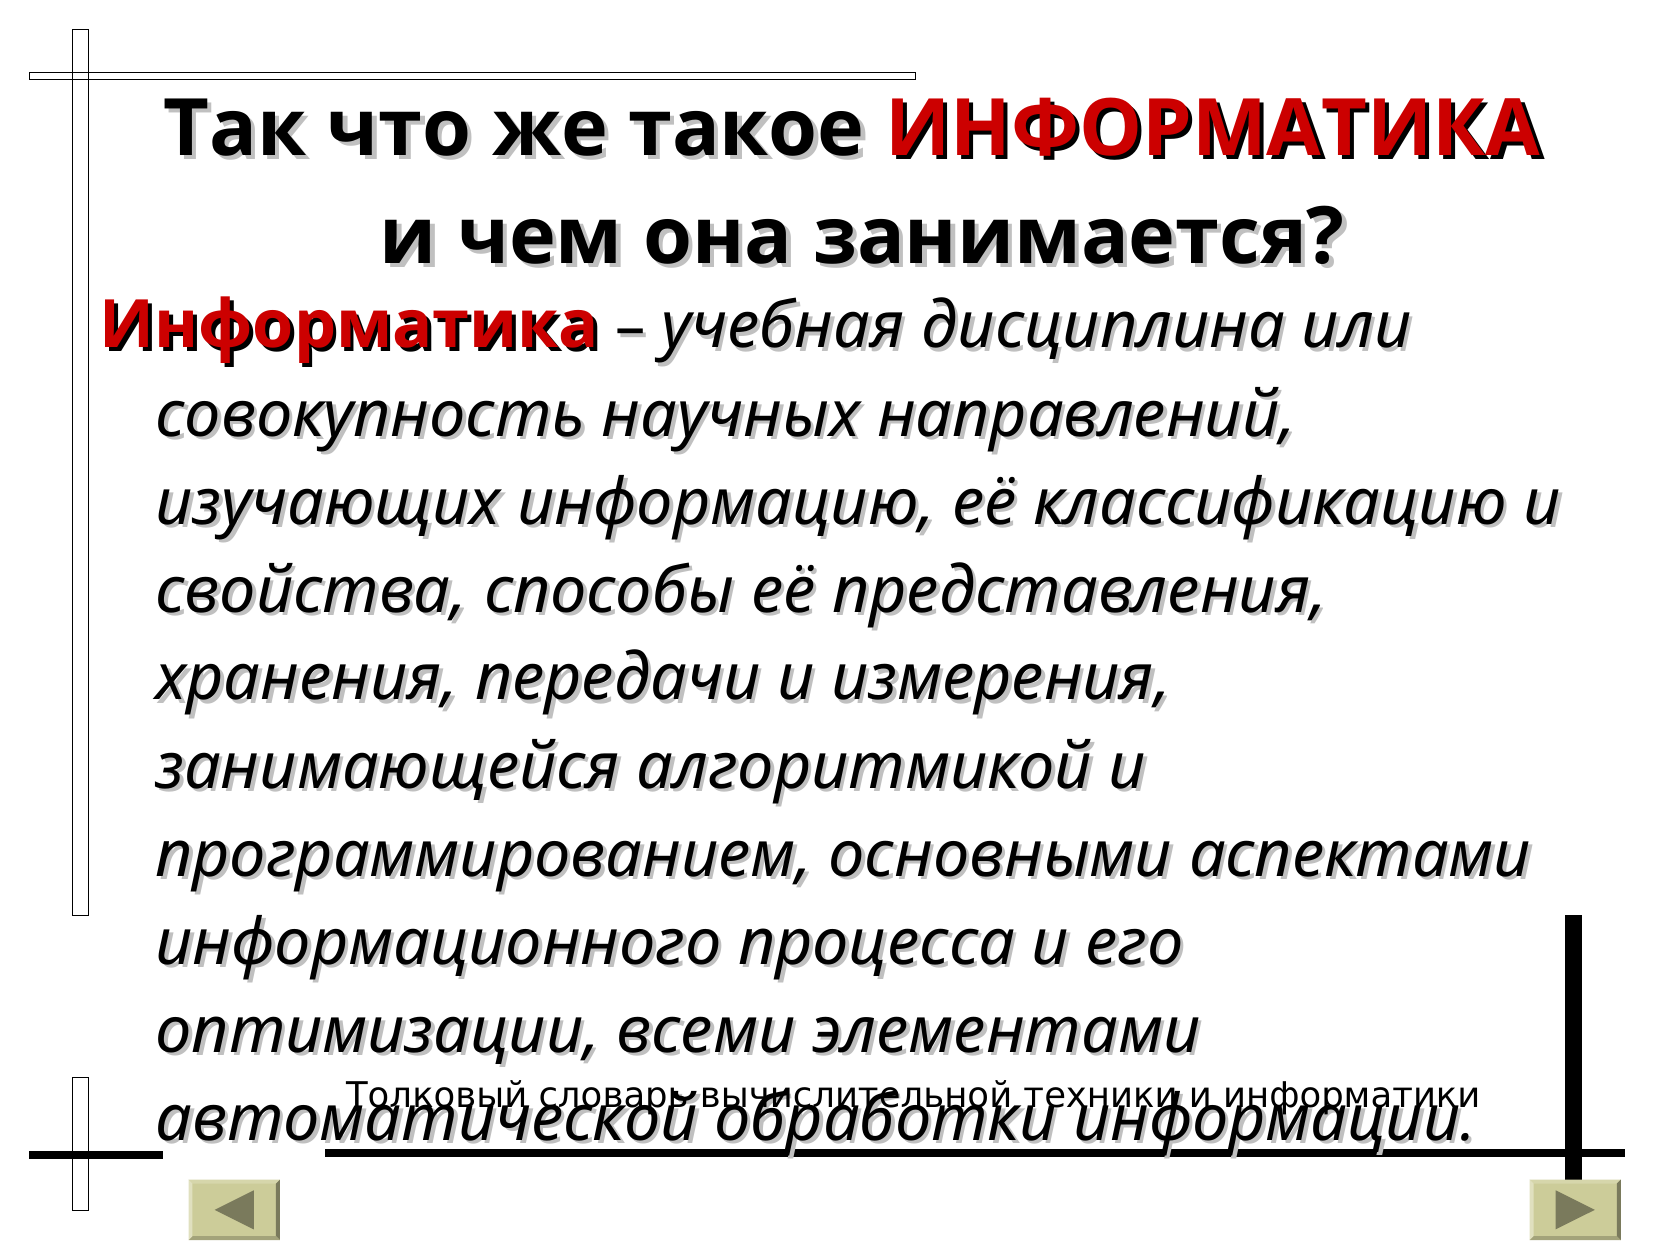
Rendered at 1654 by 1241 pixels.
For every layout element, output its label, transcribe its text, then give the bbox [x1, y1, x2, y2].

text_box [189, 1179, 280, 1241]
text_box [1530, 1179, 1621, 1241]
text_box Толковый словарь вычислительной техники и информатики [331, 1067, 1654, 1124]
list Информатика – учебная дисциплина или совокупность научных направлений, изучающих информацию, её классификацию и свойства, способы её представления, хранения, передачи и измерения, занимающейся алгоритмикой и программированием, основными аспектами информационного процесса и его оптимизации, всеми элементами автоматической обработки информации. [84, 268, 1654, 1220]
title Так что же такое ИНФОРМАТИКА и чем она занимается? [71, 17, 1654, 340]
